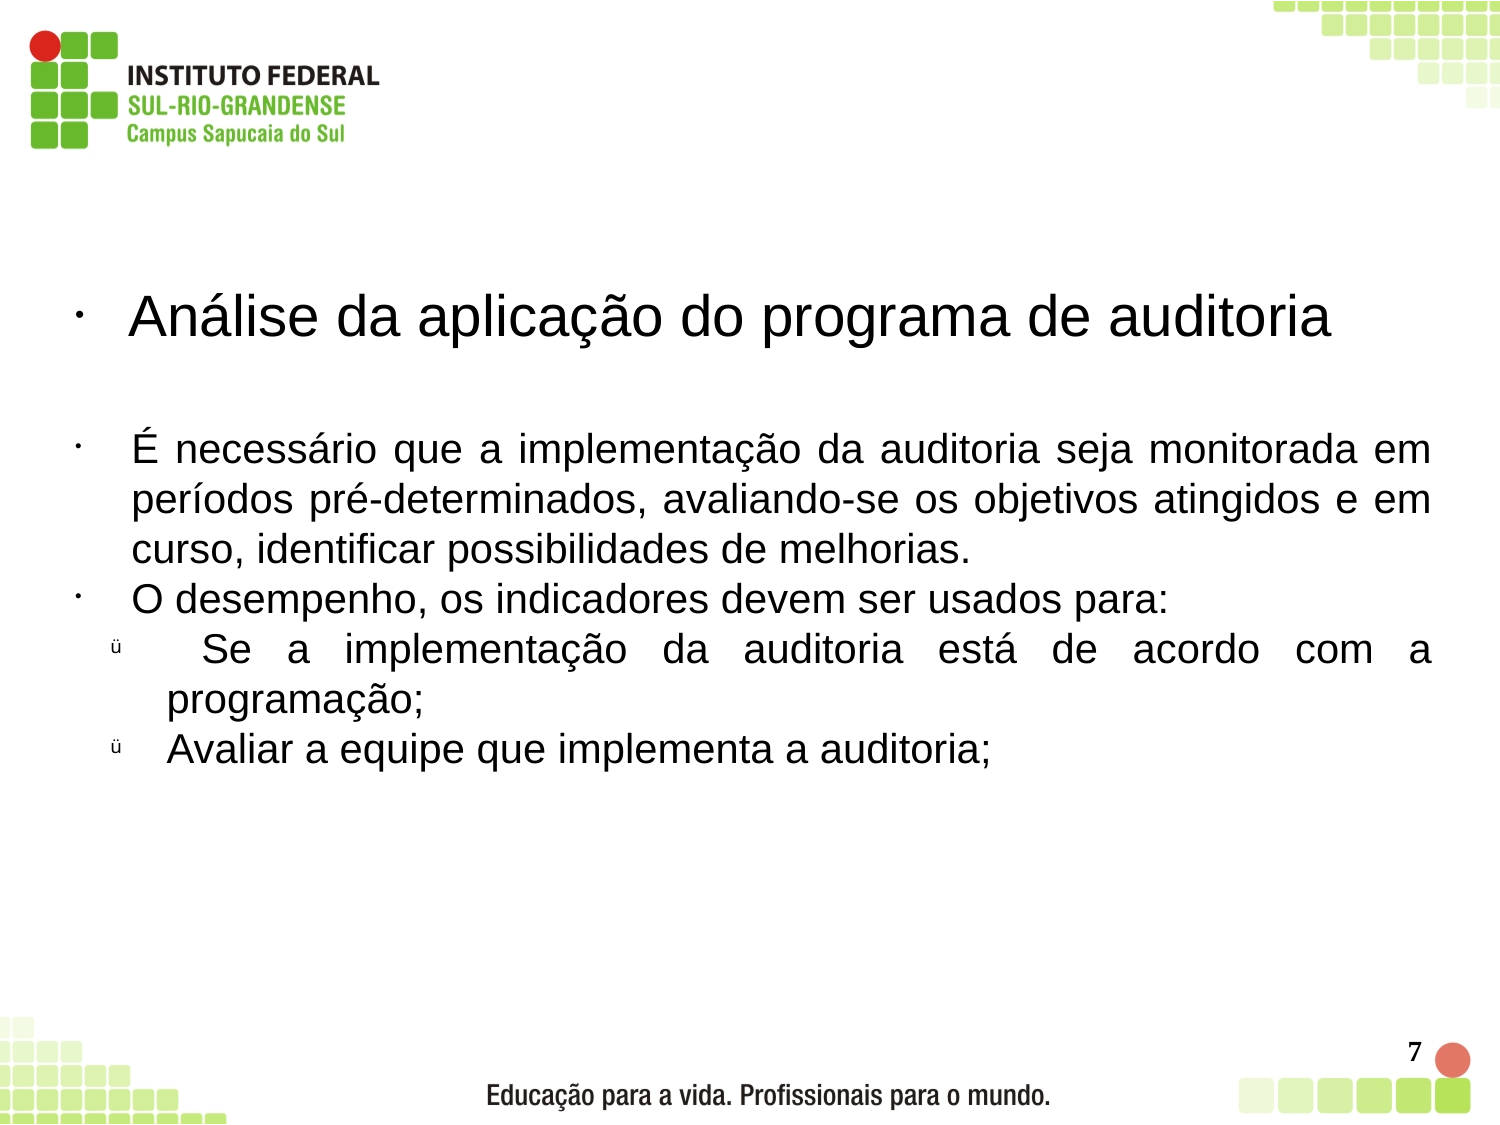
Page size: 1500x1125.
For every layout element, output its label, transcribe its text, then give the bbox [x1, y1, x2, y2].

picture [0, 1, 1500, 1124]
text_box Análise da aplicação do programa de auditoria É necessário que a implementação da auditoria seja monitorada em períodos pré-determinados, avaliando-se os objetivos atingidos e em curso, identificar possibilidades de melhorias. O desempenho, os indicadores devem ser usados para: Se a implementação da auditoria está de acordo com a programação; Avaliar a equipe que implementa a auditoria; [74, 163, 1433, 975]
